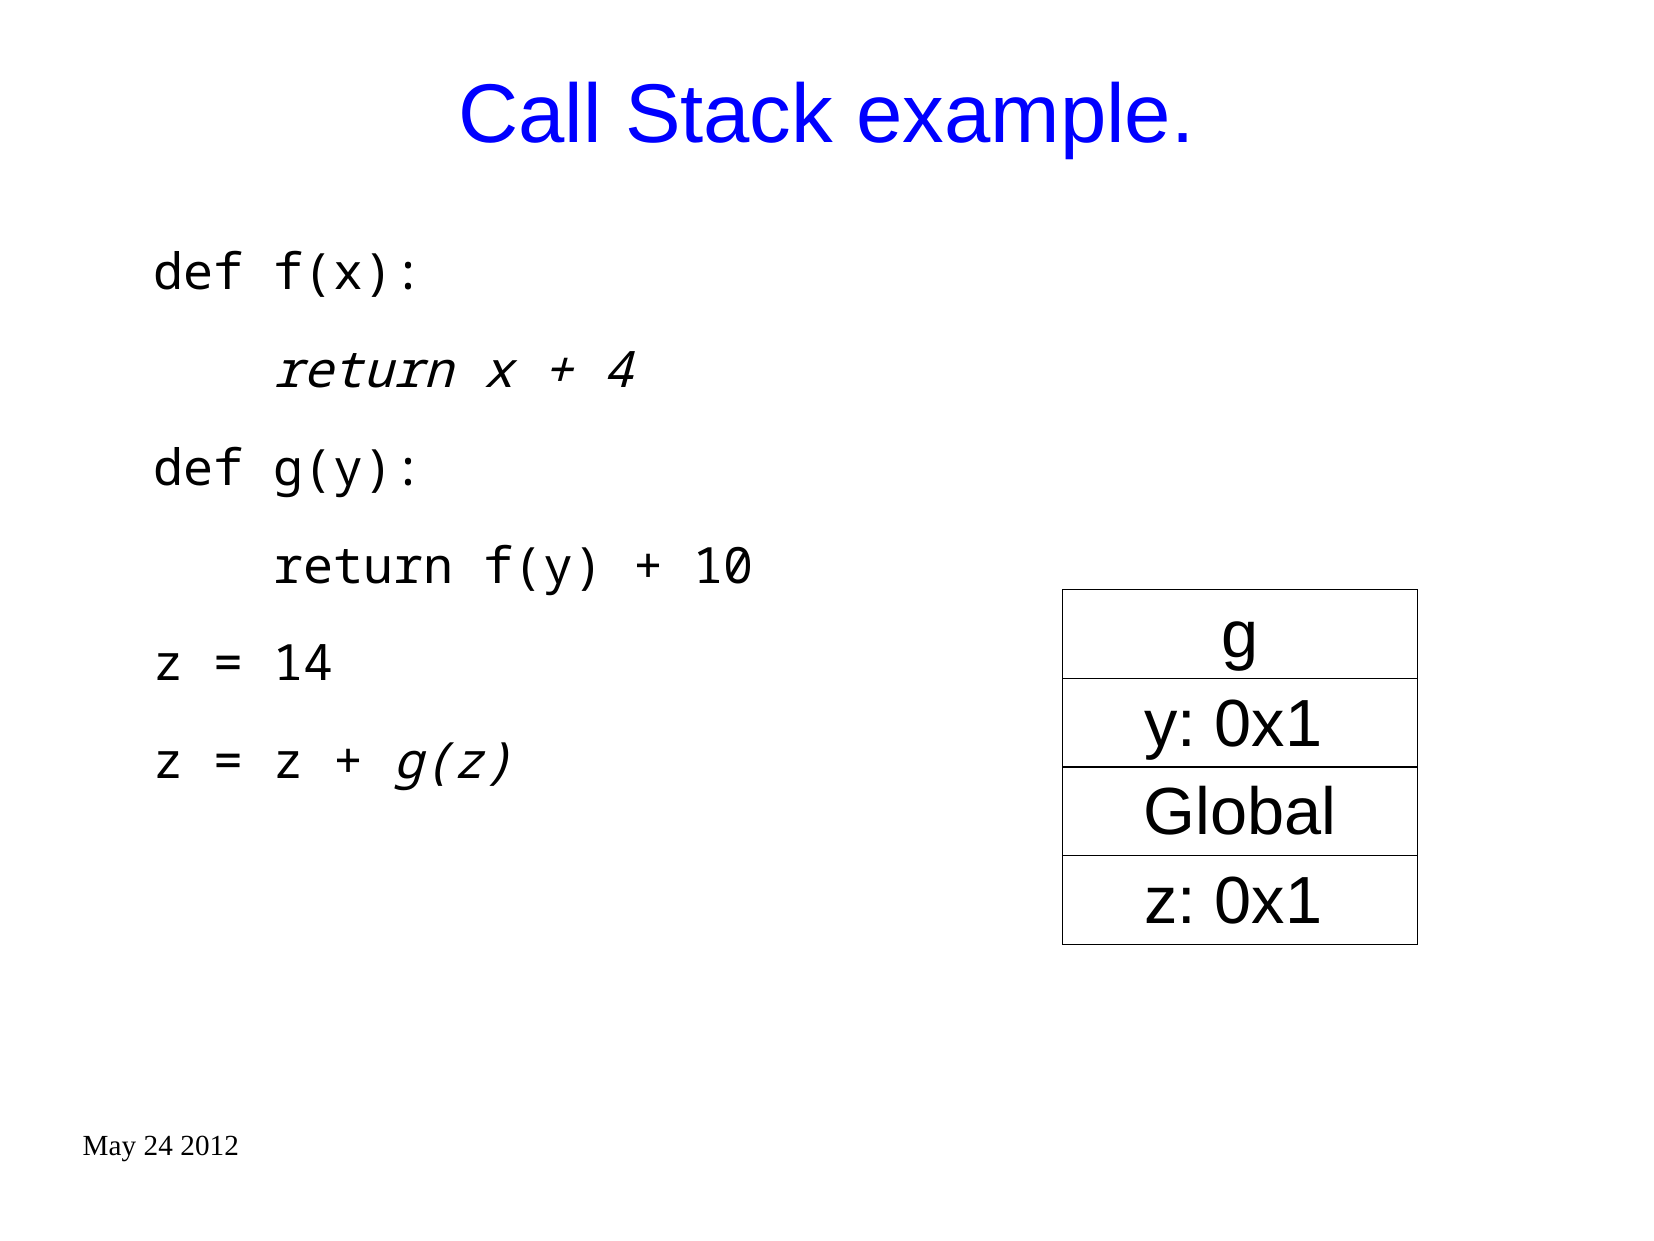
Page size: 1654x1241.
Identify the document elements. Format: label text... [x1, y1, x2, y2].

title Call Stack example. [82, 49, 1571, 178]
text_box Global [1062, 768, 1418, 855]
text_box y: 0x1 [1129, 679, 1356, 767]
text_box z: 0x1 [1129, 856, 1356, 944]
list def f(x): return x + 4 def g(y): return f(y) + 10 z = 14 z = z + g(z) [82, 236, 809, 1109]
text_box g [1062, 589, 1418, 678]
